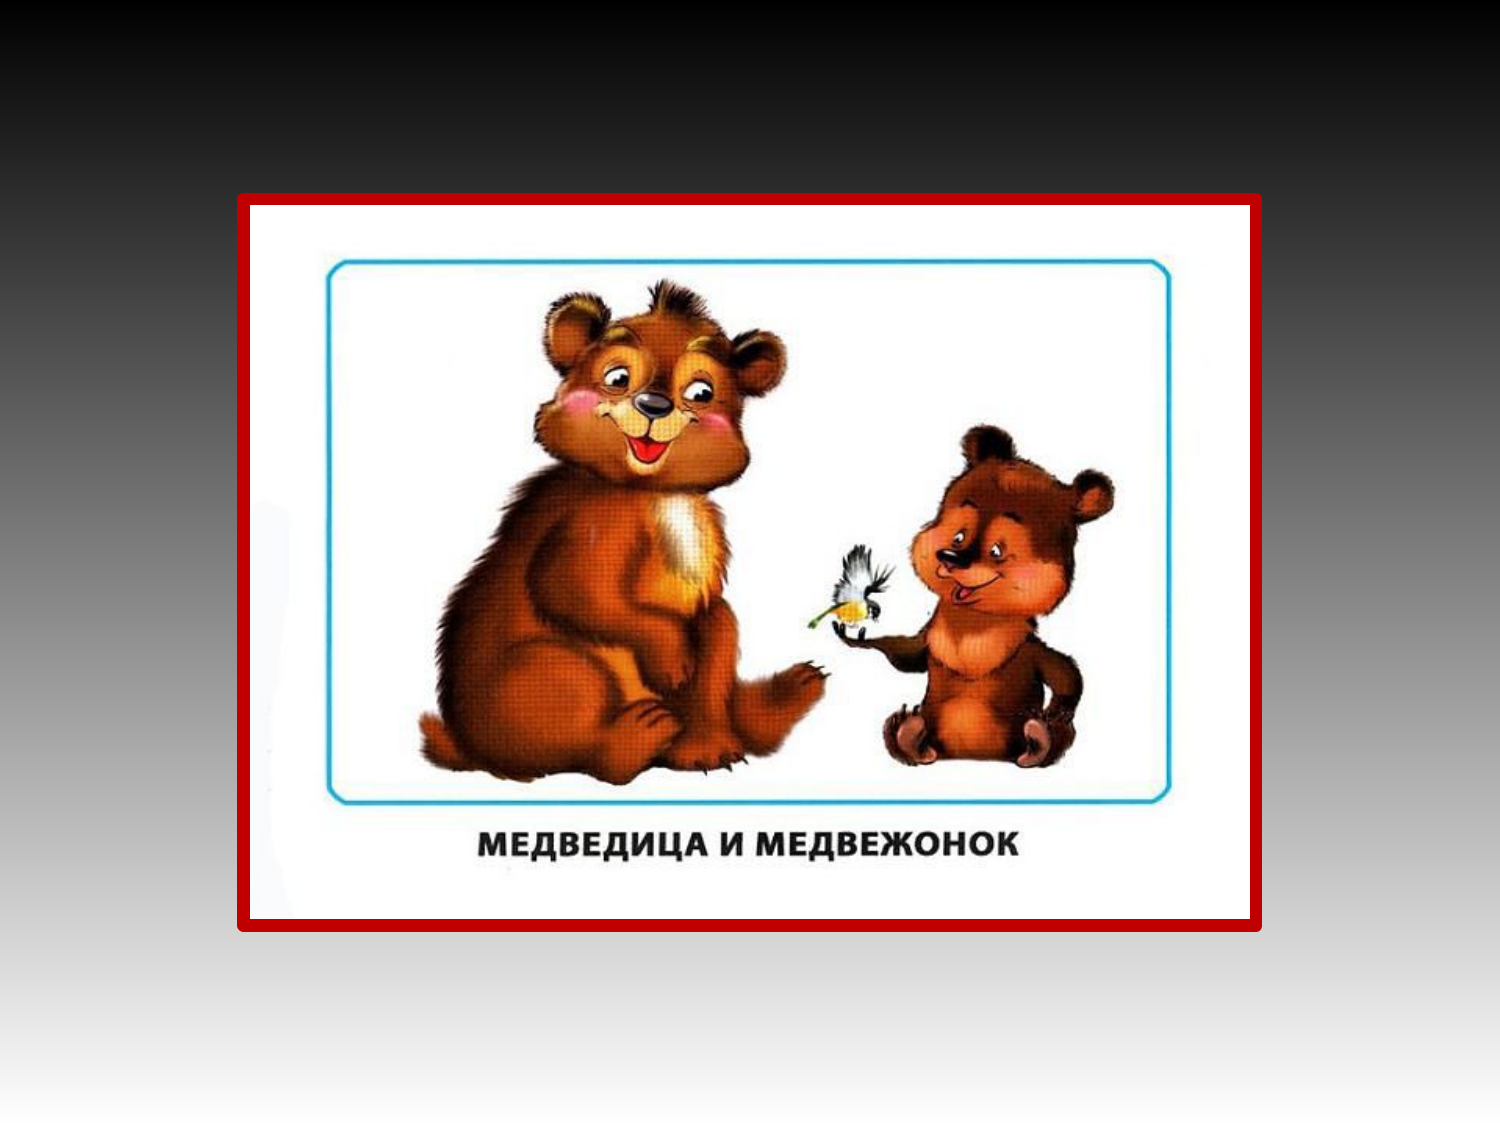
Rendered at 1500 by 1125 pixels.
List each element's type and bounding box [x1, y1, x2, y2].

picture [249, 205, 1250, 920]
